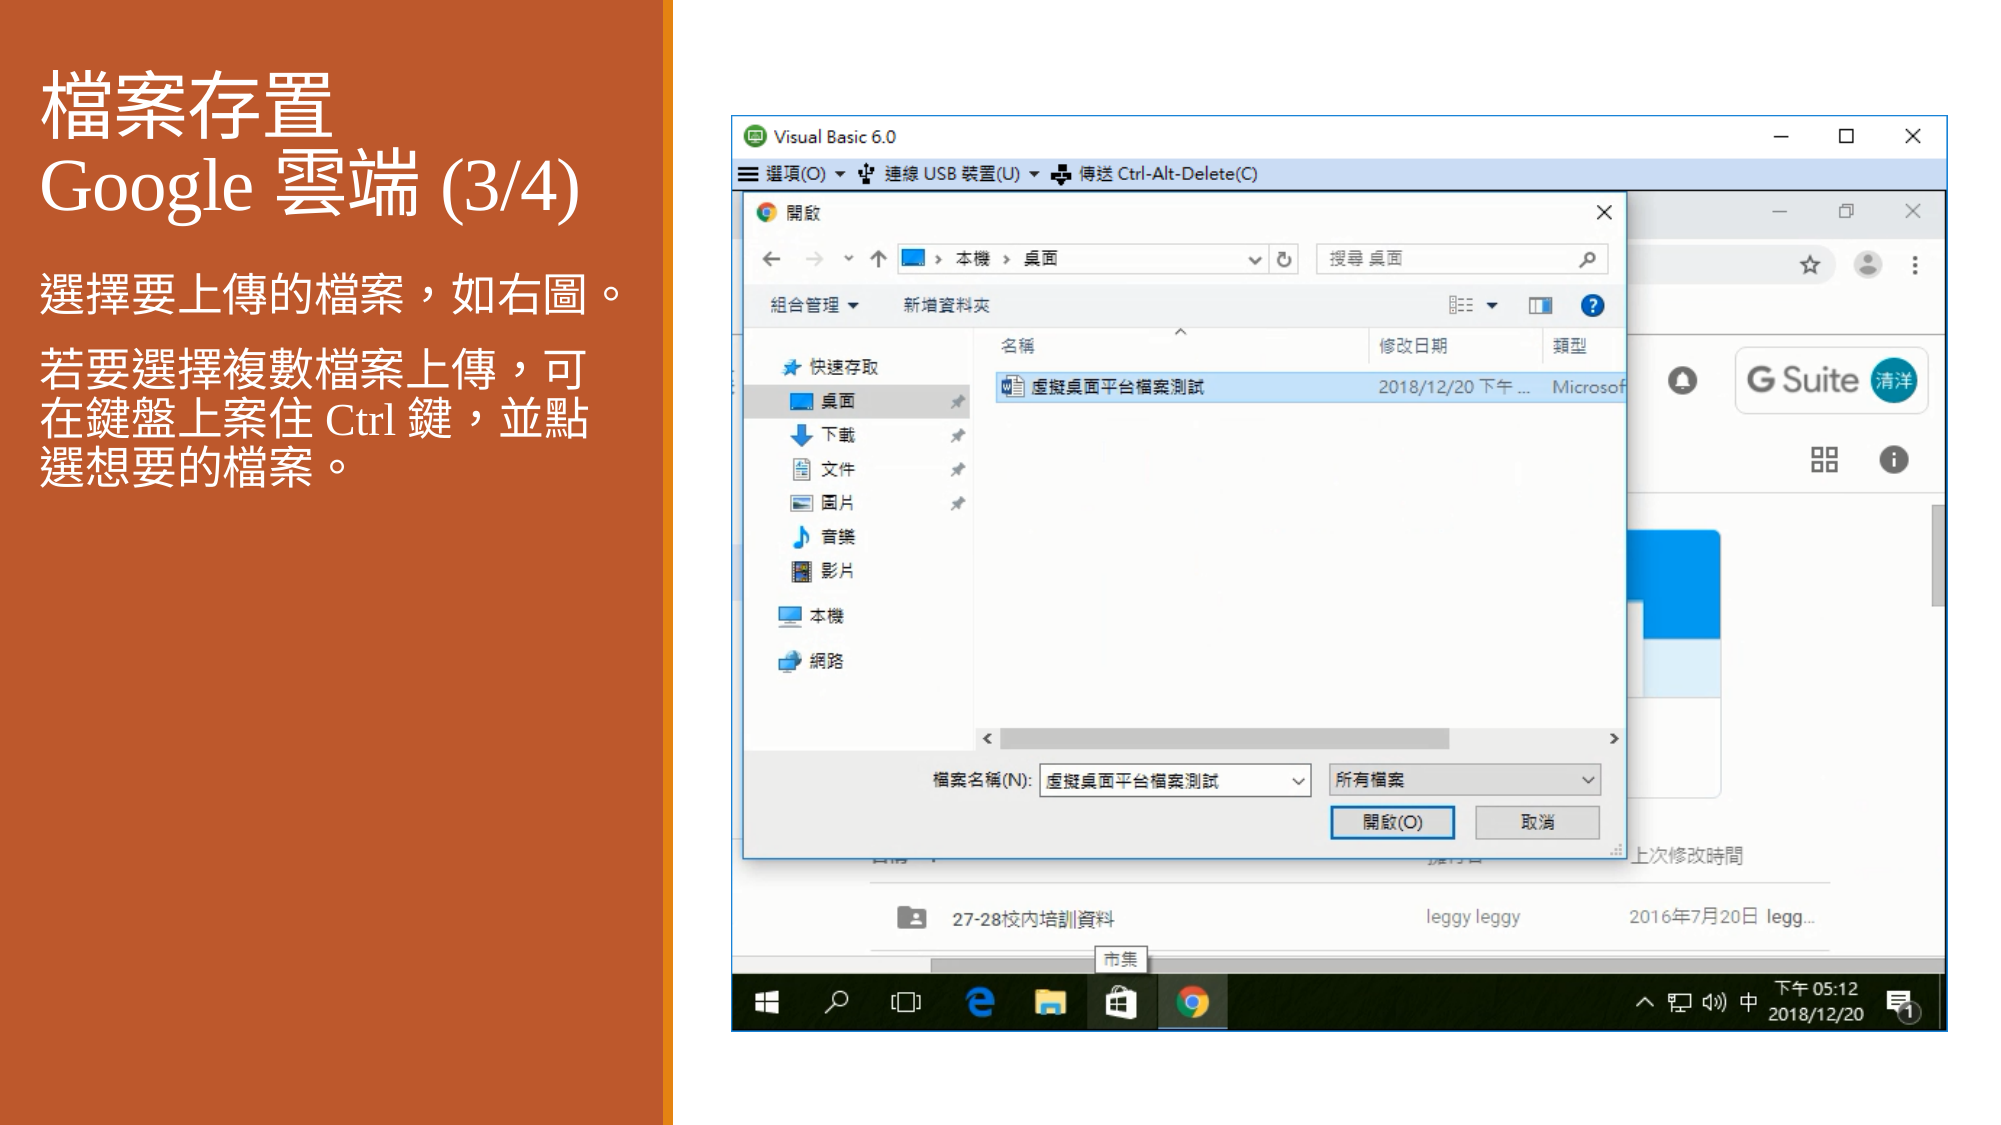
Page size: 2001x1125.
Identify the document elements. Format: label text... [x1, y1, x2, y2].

title 檔案存置 Google雲端(3/4) [24, 42, 652, 234]
picture [731, 115, 1948, 1032]
list 選擇要上傳的檔案，如右圖。 若要選擇複數檔案上傳，可在鍵盤上案住Ctrl鍵，並點選想要的檔案。 [24, 264, 638, 1094]
